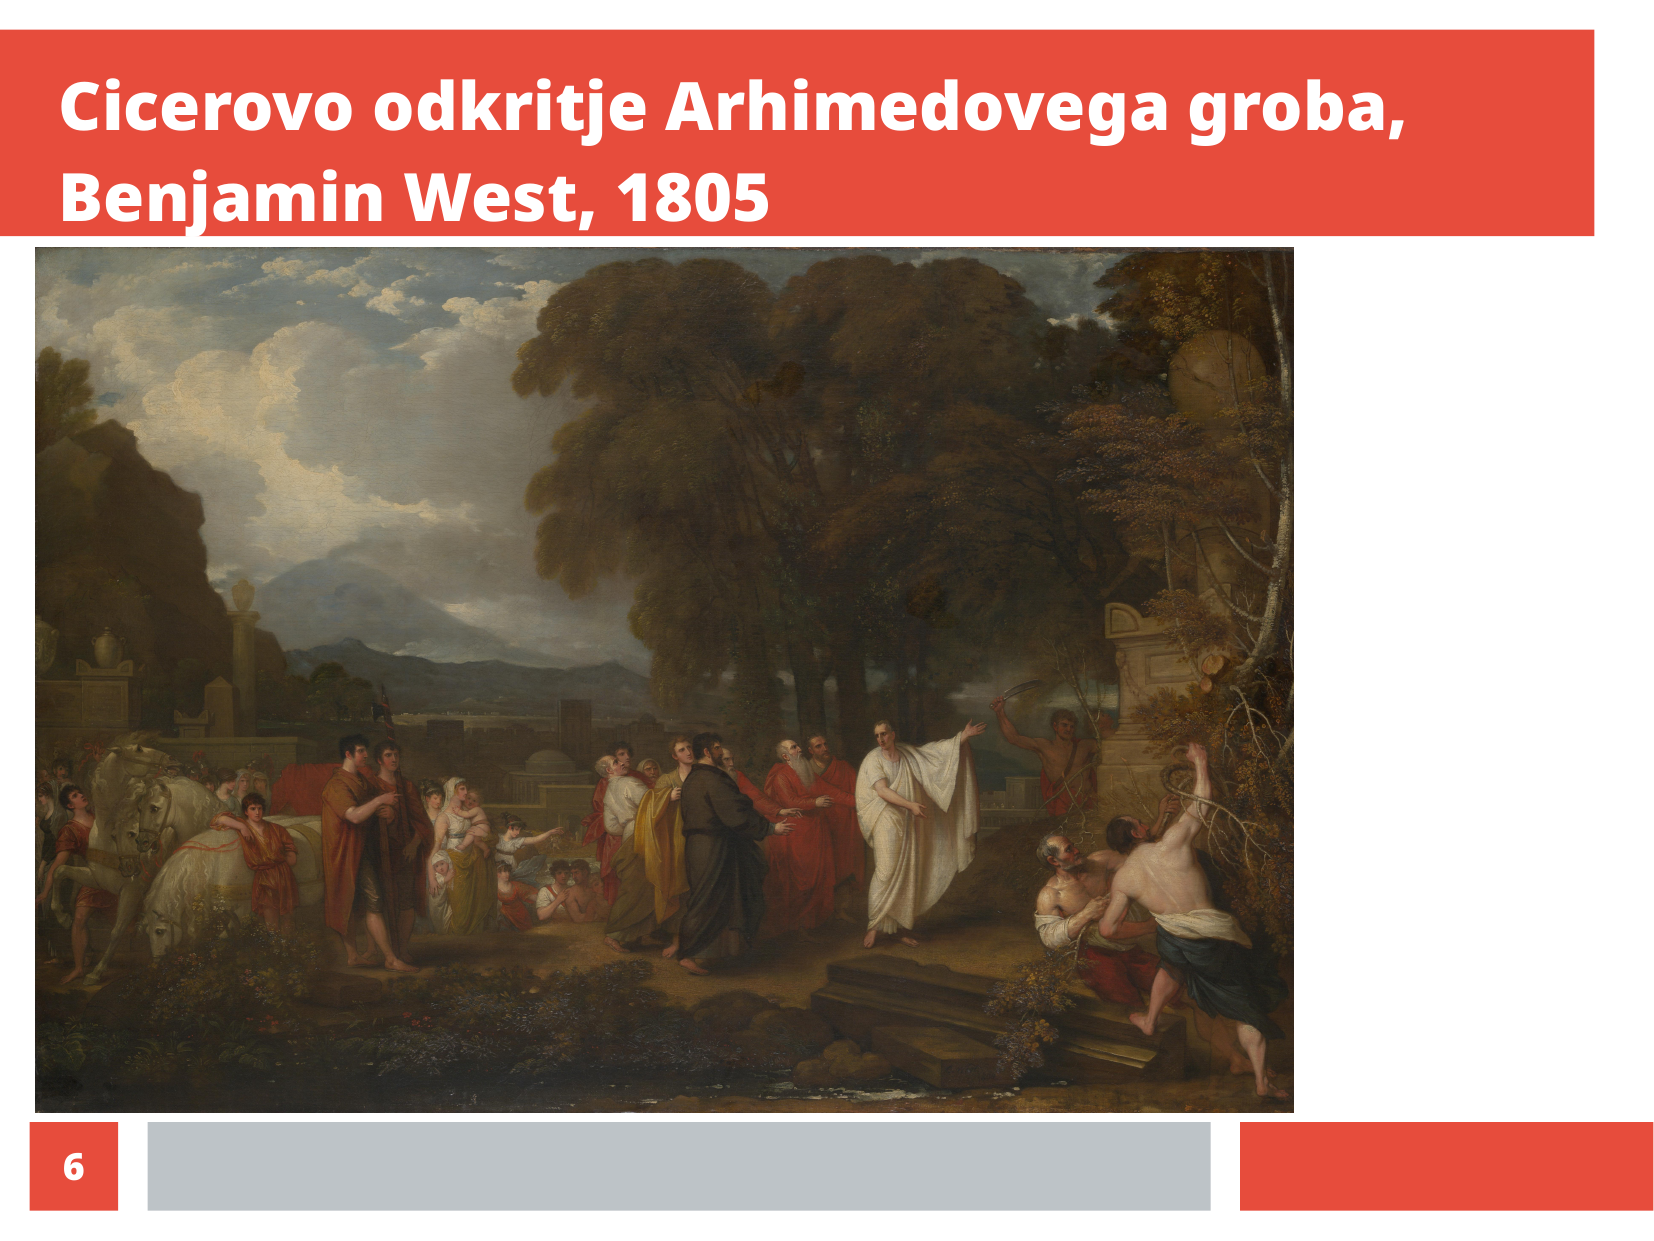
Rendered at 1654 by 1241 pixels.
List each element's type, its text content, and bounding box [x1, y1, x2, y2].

title Cicerovo odkritje Arhimedovega groba, Benjamin West, 1805 [59, 59, 1595, 207]
picture [35, 247, 1294, 1113]
